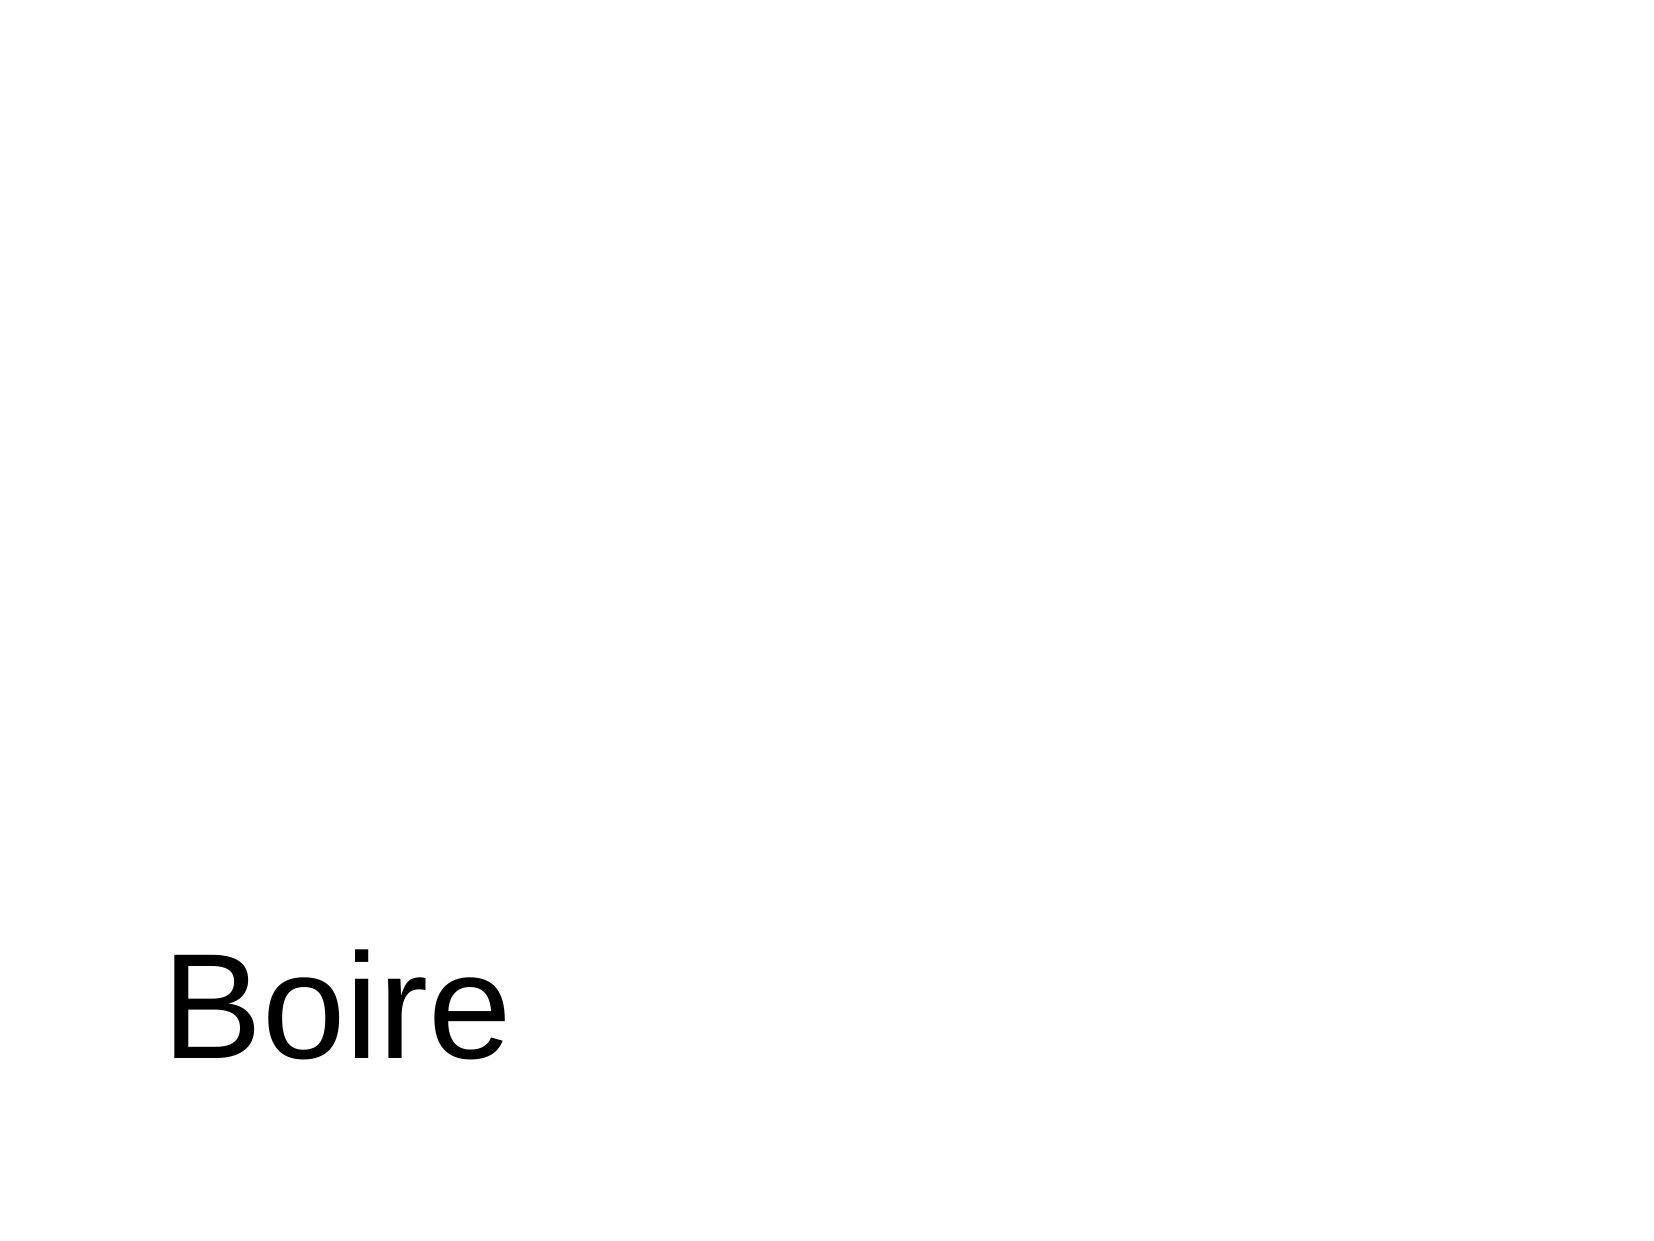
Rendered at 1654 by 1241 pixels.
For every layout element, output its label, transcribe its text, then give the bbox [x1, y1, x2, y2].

text_box Boire [147, 915, 1063, 1098]
